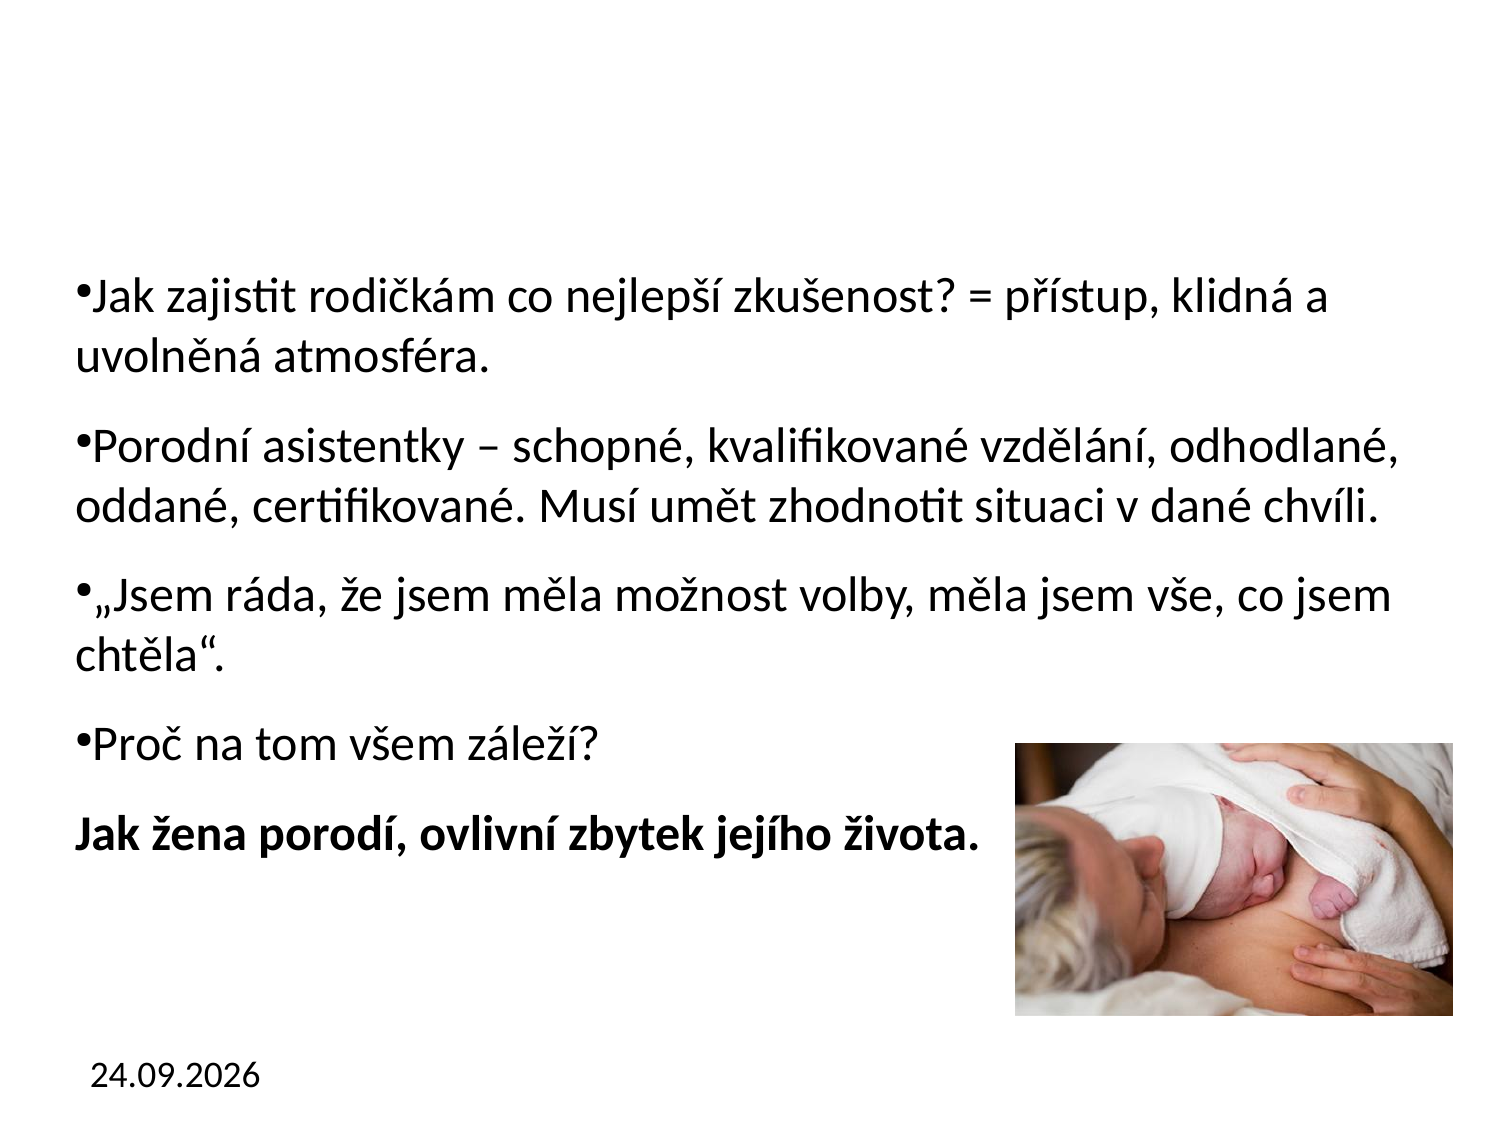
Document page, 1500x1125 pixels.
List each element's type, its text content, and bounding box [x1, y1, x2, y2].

picture [1015, 743, 1453, 1016]
text_box 29.09.2020 [75, 1042, 425, 1103]
list Jak zajistit rodičkám co nejlepší zkušenost? = přístup, klidná a uvolněná atmosféra. Porodní asistentky – schopné, kvalifikované vzdělání, odhodlané, oddané, certifikované. Musí umět zhodnotit situaci v dané chvíli. „Jsem ráda, že jsem měla možnost volby, měla jsem vše, co jsem chtěla“. Proč na tom všem záleží? Jak žena porodí, ovlivní zbytek jejího života. [75, 262, 1425, 1005]
